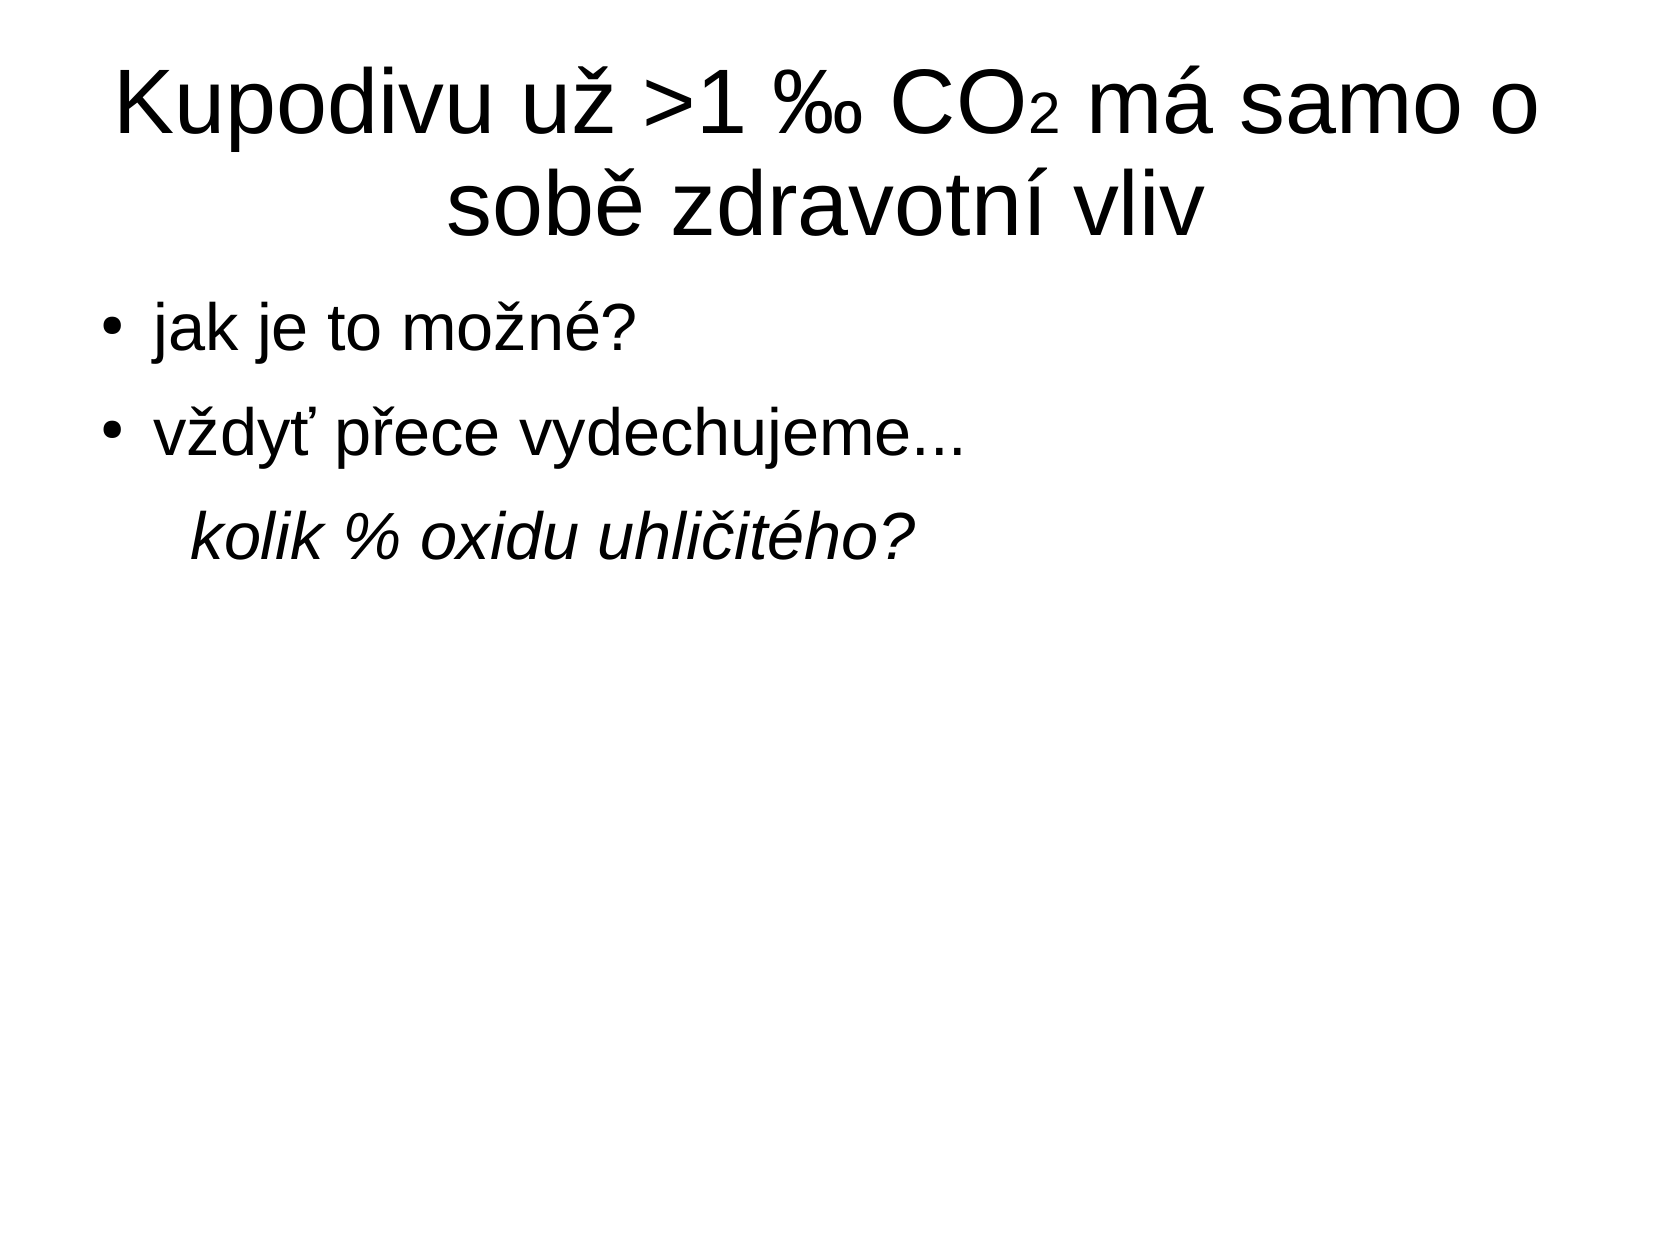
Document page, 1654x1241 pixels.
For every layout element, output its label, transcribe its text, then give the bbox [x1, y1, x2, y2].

list jak je to možné? vždyť přece vydechujeme... kolik % oxidu uhličitého? [82, 290, 1571, 1228]
title Kupodivu už >1 ‰ CO2 má samo o sobě zdravotní vliv [82, 49, 1571, 257]
